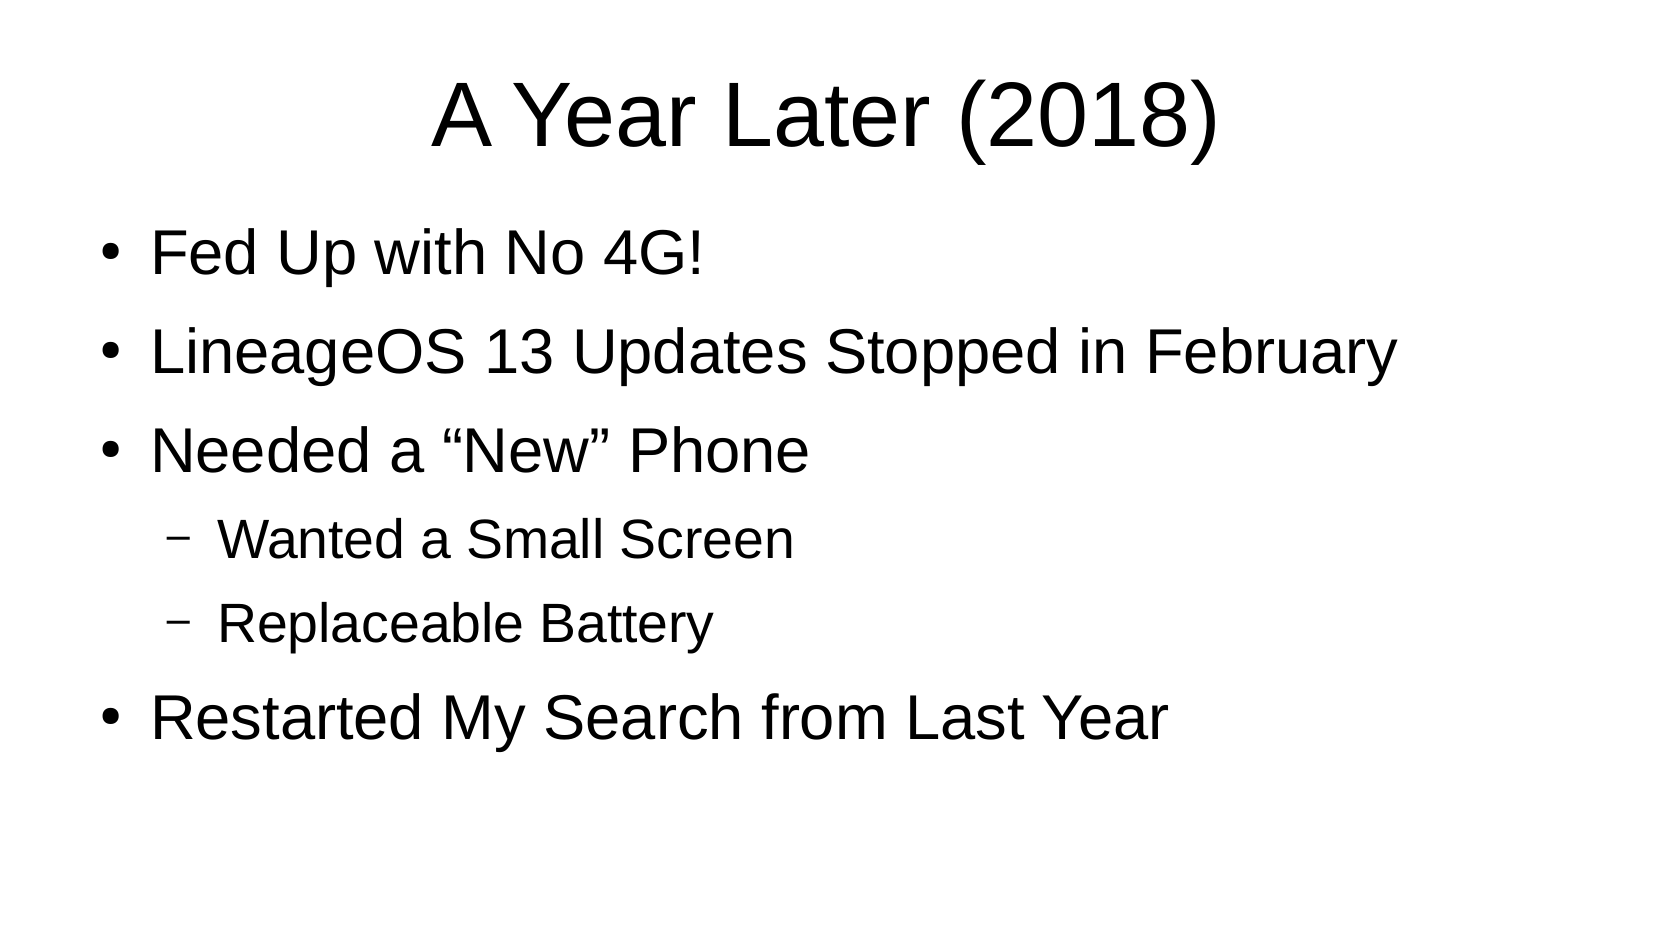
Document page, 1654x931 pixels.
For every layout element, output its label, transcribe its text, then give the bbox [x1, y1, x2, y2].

list Fed Up with No 4G! LineageOS 13 Updates Stopped in February Needed a “New” Phone Wanted a Small Screen Replaceable Battery Restarted My Search from Last Year [82, 217, 1571, 758]
title A Year Later (2018) [82, 37, 1571, 193]
